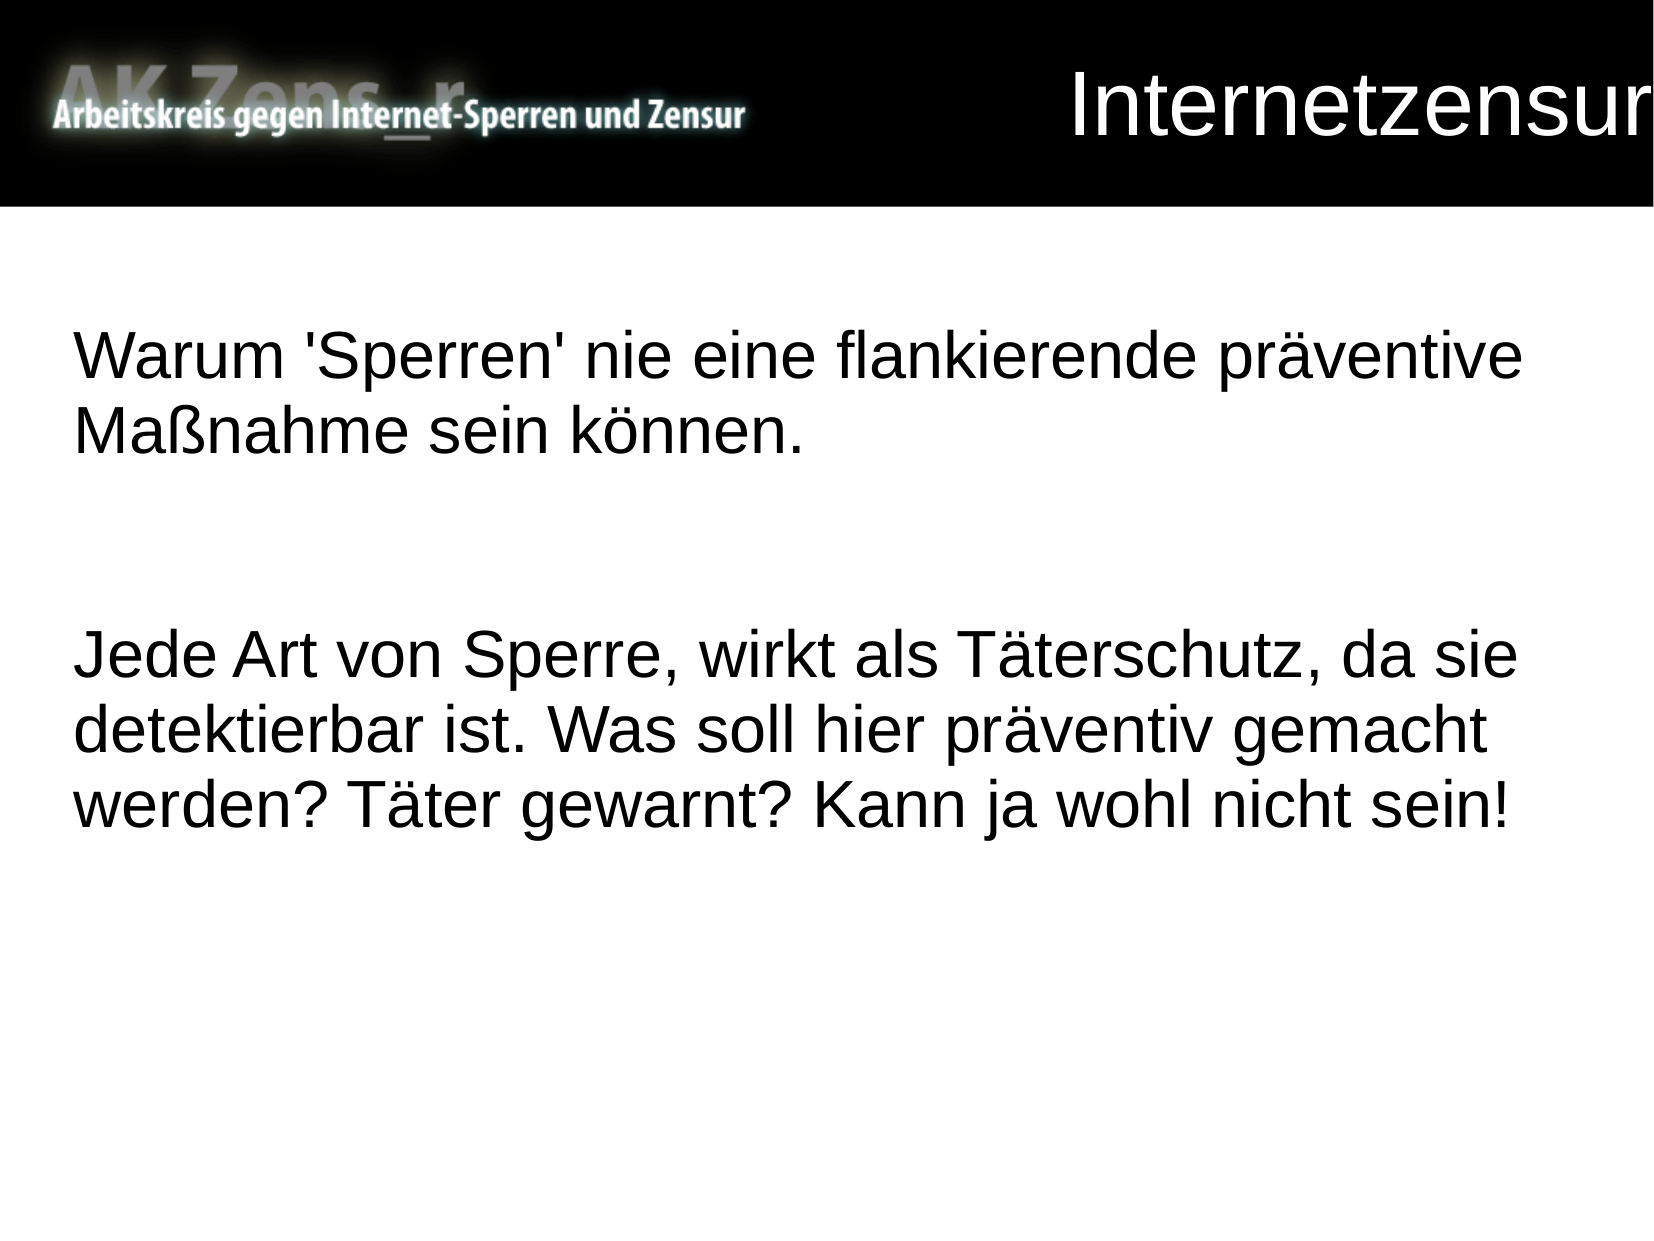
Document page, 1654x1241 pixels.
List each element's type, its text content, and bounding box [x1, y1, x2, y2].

title Internetzensur [0, 0, 1654, 207]
picture [0, 0, 766, 204]
text_box Warum 'Sperren' nie eine flankierende präventive Maßnahme sein können. Jede Art von Sperre, wirkt als Täterschutz, da sie detektierbar ist. Was soll hier präventiv gemacht werden? Täter gewarnt? Kann ja wohl nicht sein! [59, 236, 1595, 924]
